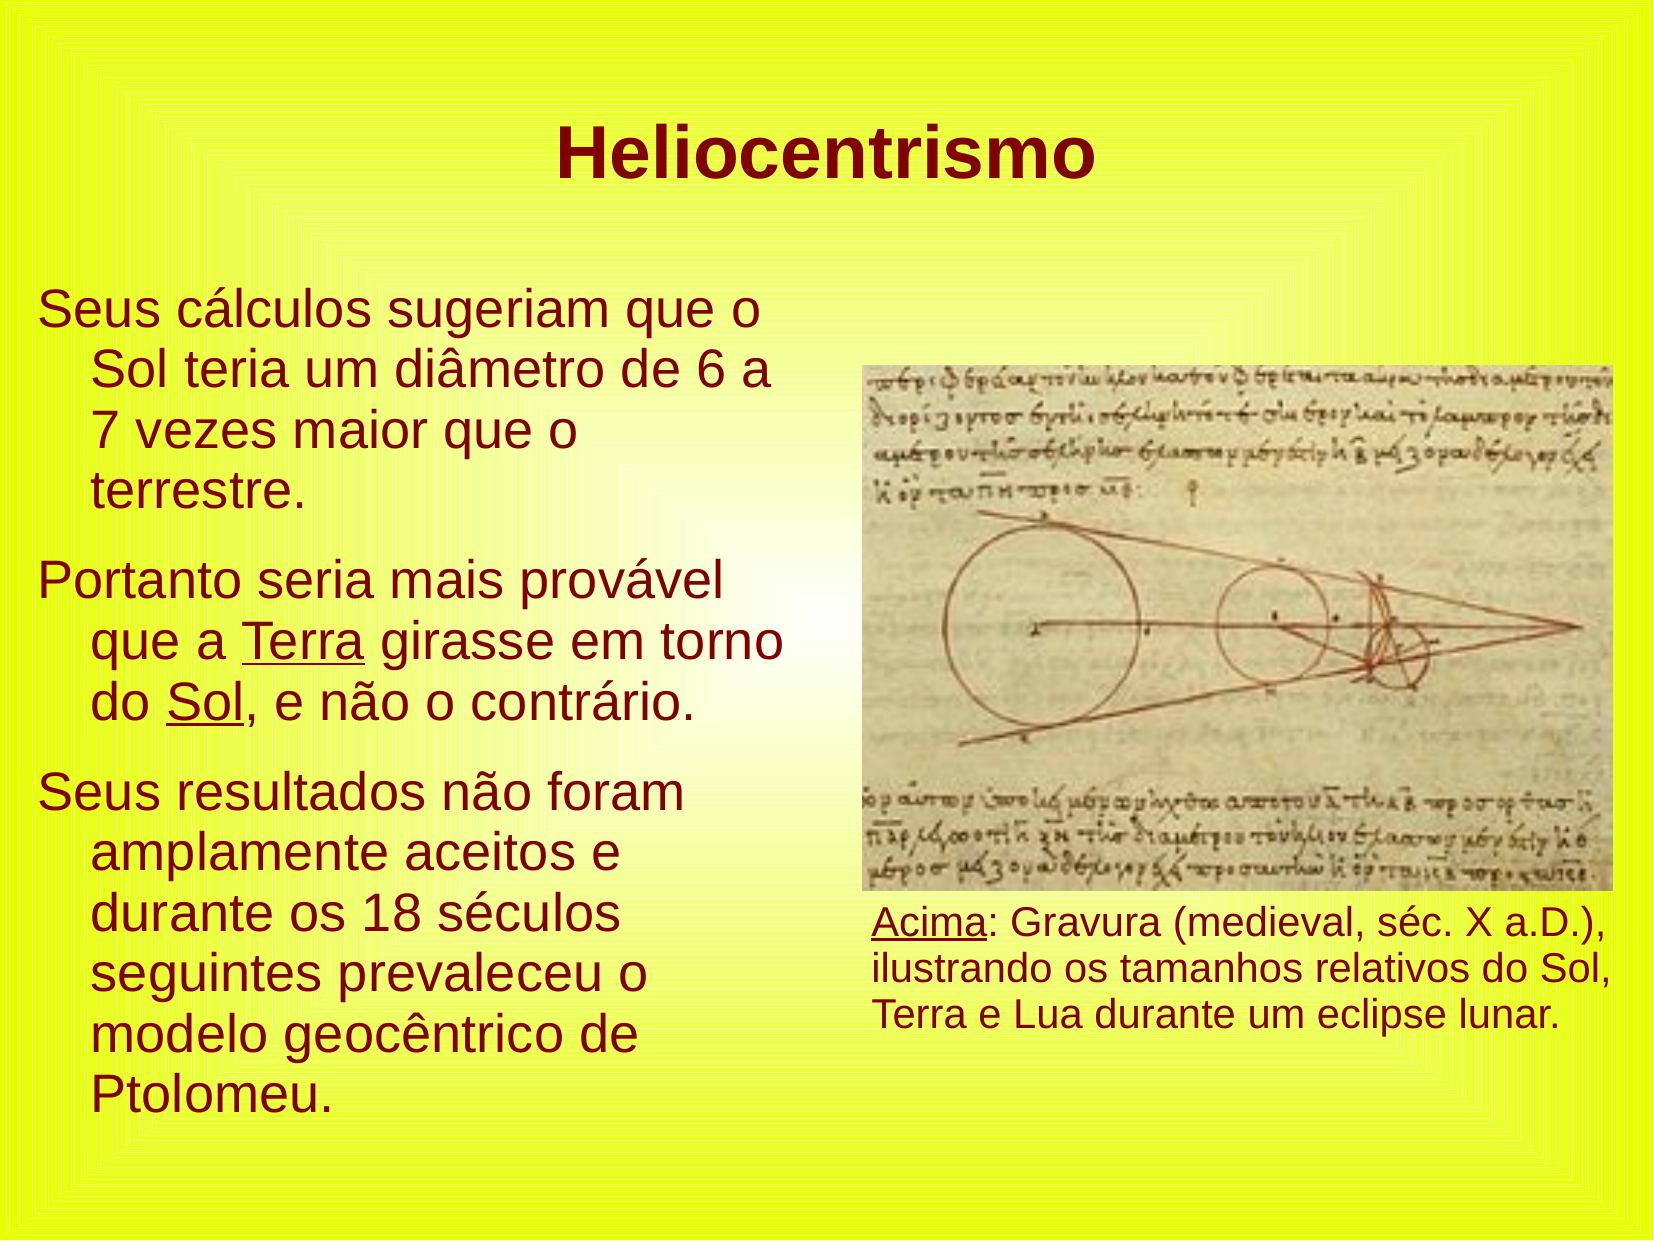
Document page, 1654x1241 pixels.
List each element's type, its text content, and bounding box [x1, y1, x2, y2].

text_box Acima: Gravura (medieval, séc. X a.D.), ilustrando os tamanhos relativos do Sol, Terra e Lua durante um eclipse lunar. [856, 890, 1626, 1062]
title Heliocentrismo [82, 49, 1571, 257]
list Seus cálculos sugeriam que o Sol teria um diâmetro de 6 a 7 vezes maior que o terrestre. Portanto seria mais provável que a Terra girasse em torno do Sol, e não o contrário. Seus resultados não foram amplamente aceitos e durante os 18 séculos seguintes prevaleceu o modelo geocêntrico de Ptolomeu. [19, 278, 808, 1212]
picture [845, 290, 1613, 1109]
